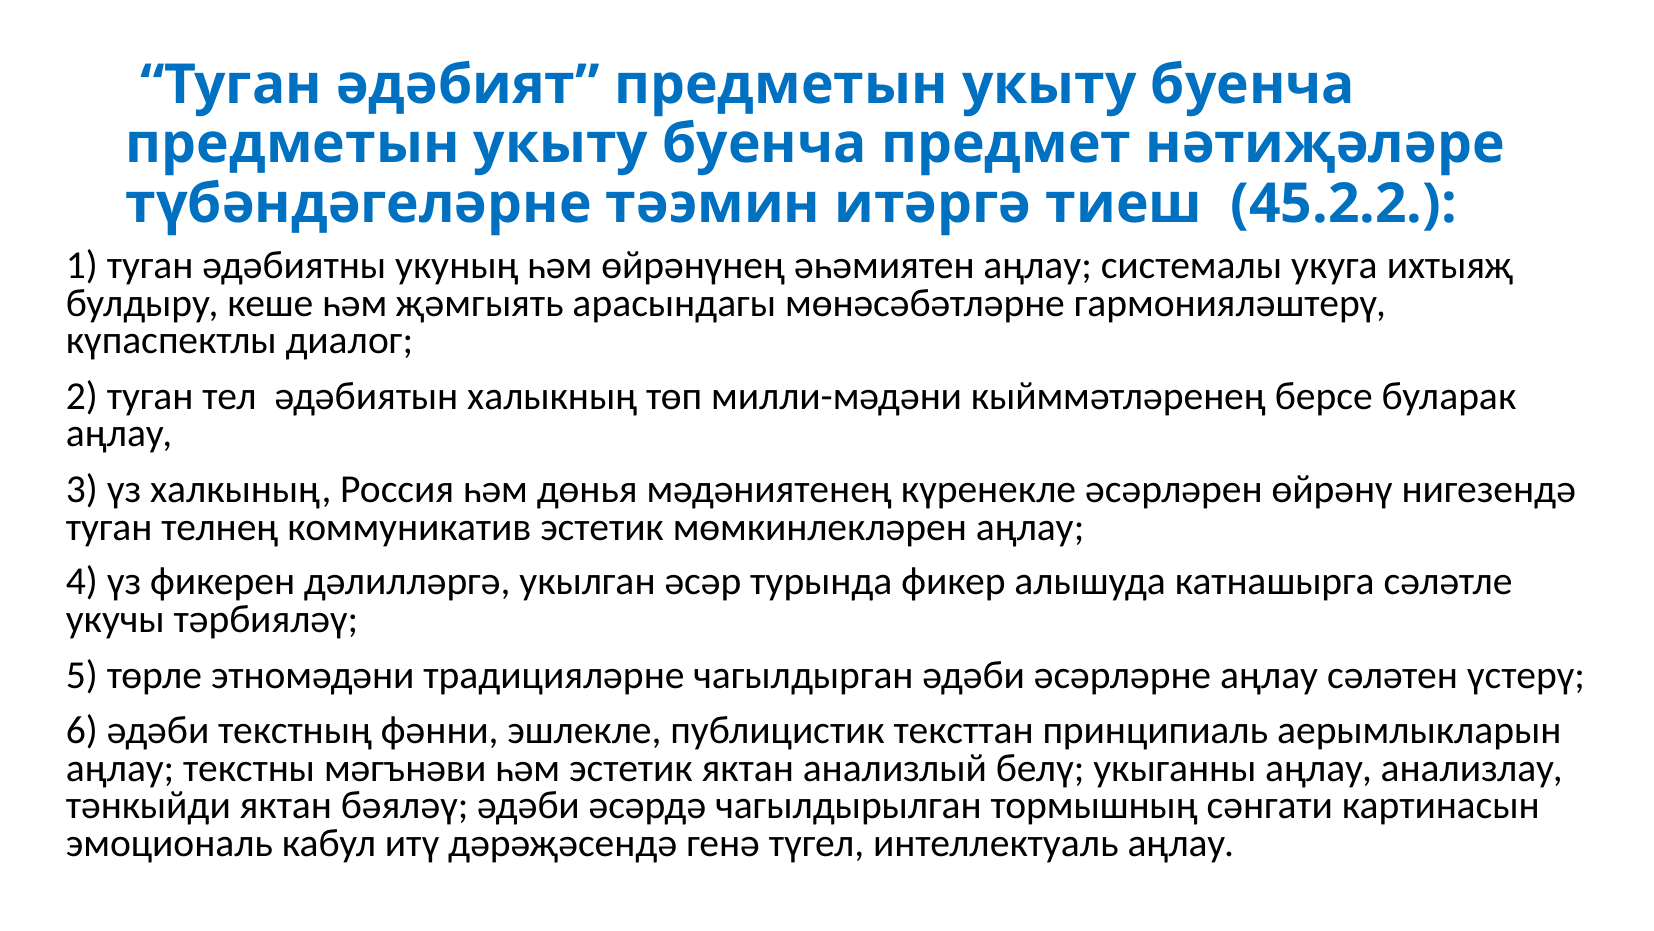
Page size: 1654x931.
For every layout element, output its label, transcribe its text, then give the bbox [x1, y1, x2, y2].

text_box “Туган әдәбият” предметын укыту буенча предметын укыту буенча предмет нәтиҗәләре түбәндәгеләрне тәэмин итәргә тиеш (45.2.2.): [114, 49, 1540, 229]
text_box 1) туган әдәбиятны укуның һәм өйрәнүнең әһәмиятен аңлау; системалы укуга ихтыяҗ булдыру, кеше һәм җәмгыять арасындагы мөнәсәбәтләрне гармонияләштерү, күпаспектлы диалог; 2) туган тел әдәбиятын халыкның төп милли-мәдәни кыйммәтләренең берсе буларак аңлау, 3) үз халкының, Россия һәм дөнья мәдәниятенең күренекле әсәрләрен өйрәнү нигезендә туган телнең коммуникатив эстетик мөмкинлекләрен аңлау; 4) үз фикерен дәлилләргә, укылган әсәр турында фикер алышуда катнашырга сәләтле укучы тәрбияләү; 5) төрле этномәдәни традицияләрне чагылдырган әдәби әсәрләрне аңлау сәләтен үстерү; 6) әдәби текстның фәнни, эшлекле, публицистик тексттан принципиаль аерымлыкларын аңлау; текстны мәгънәви һәм эстетик яктан анализлый белү; укыганны аңлау, анализлау, тәнкыйди яктан бәяләү; әдәби әсәрдә чагылдырылган тормышның сәнгати картинасын эмоциональ кабул итү дәрәҗәсендә генә түгел, интеллектуаль аңлау. [54, 242, 1610, 909]
